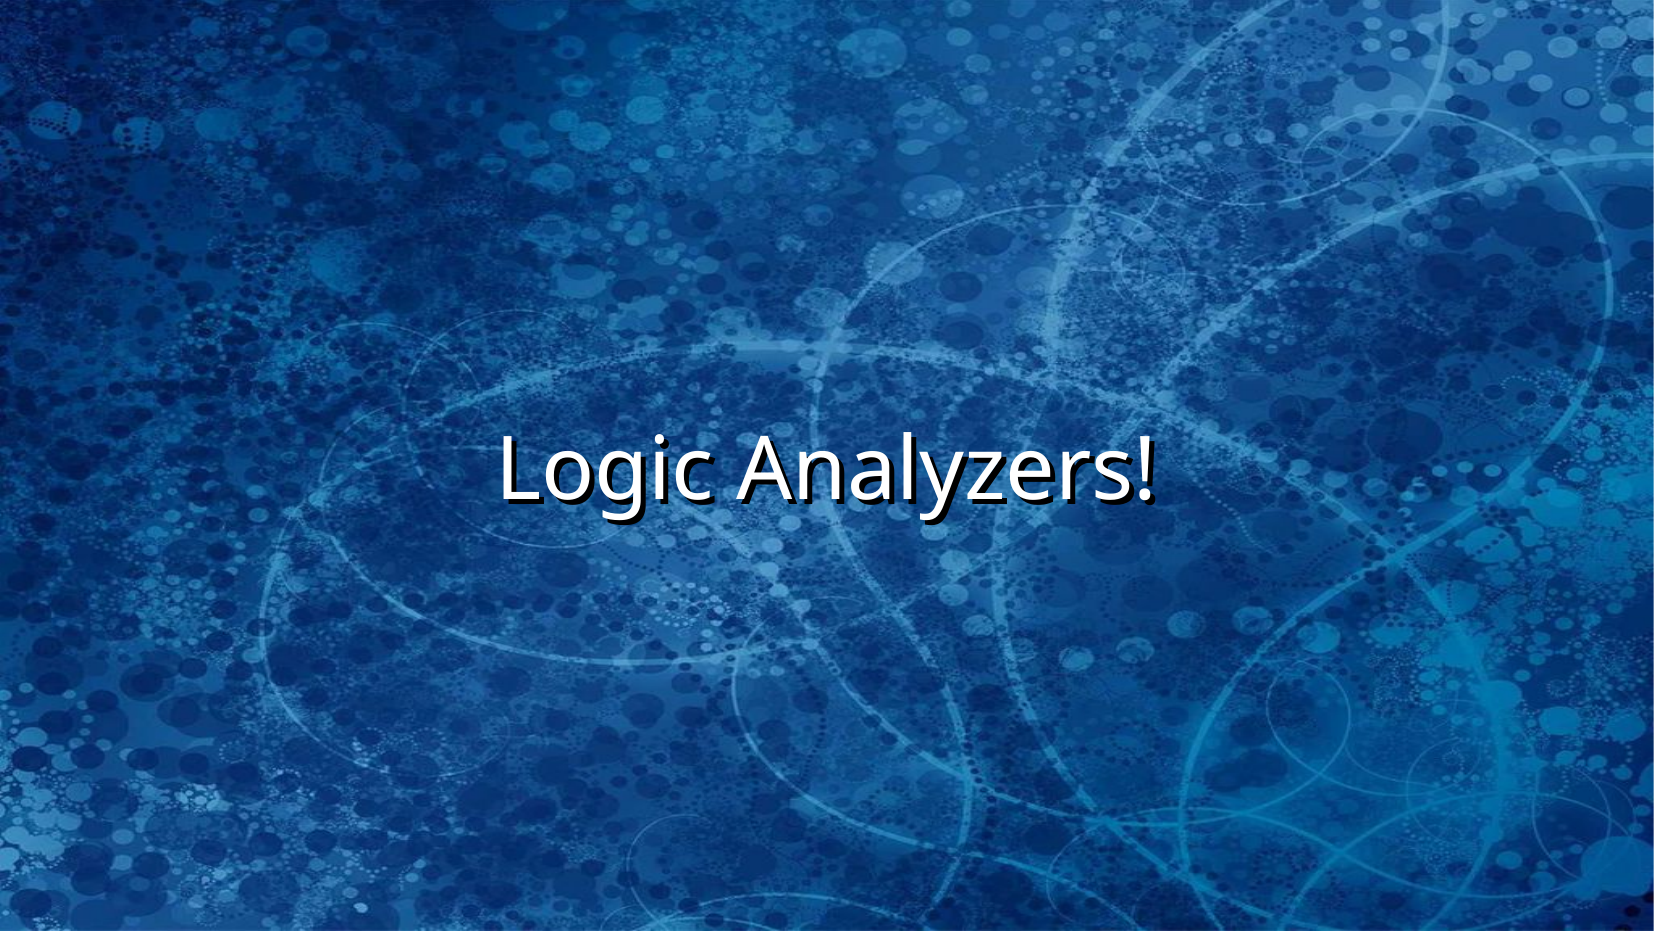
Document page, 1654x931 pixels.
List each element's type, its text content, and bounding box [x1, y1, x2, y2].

title Logic Analyzers! [82, 387, 1571, 543]
picture [0, 0, 1654, 931]
